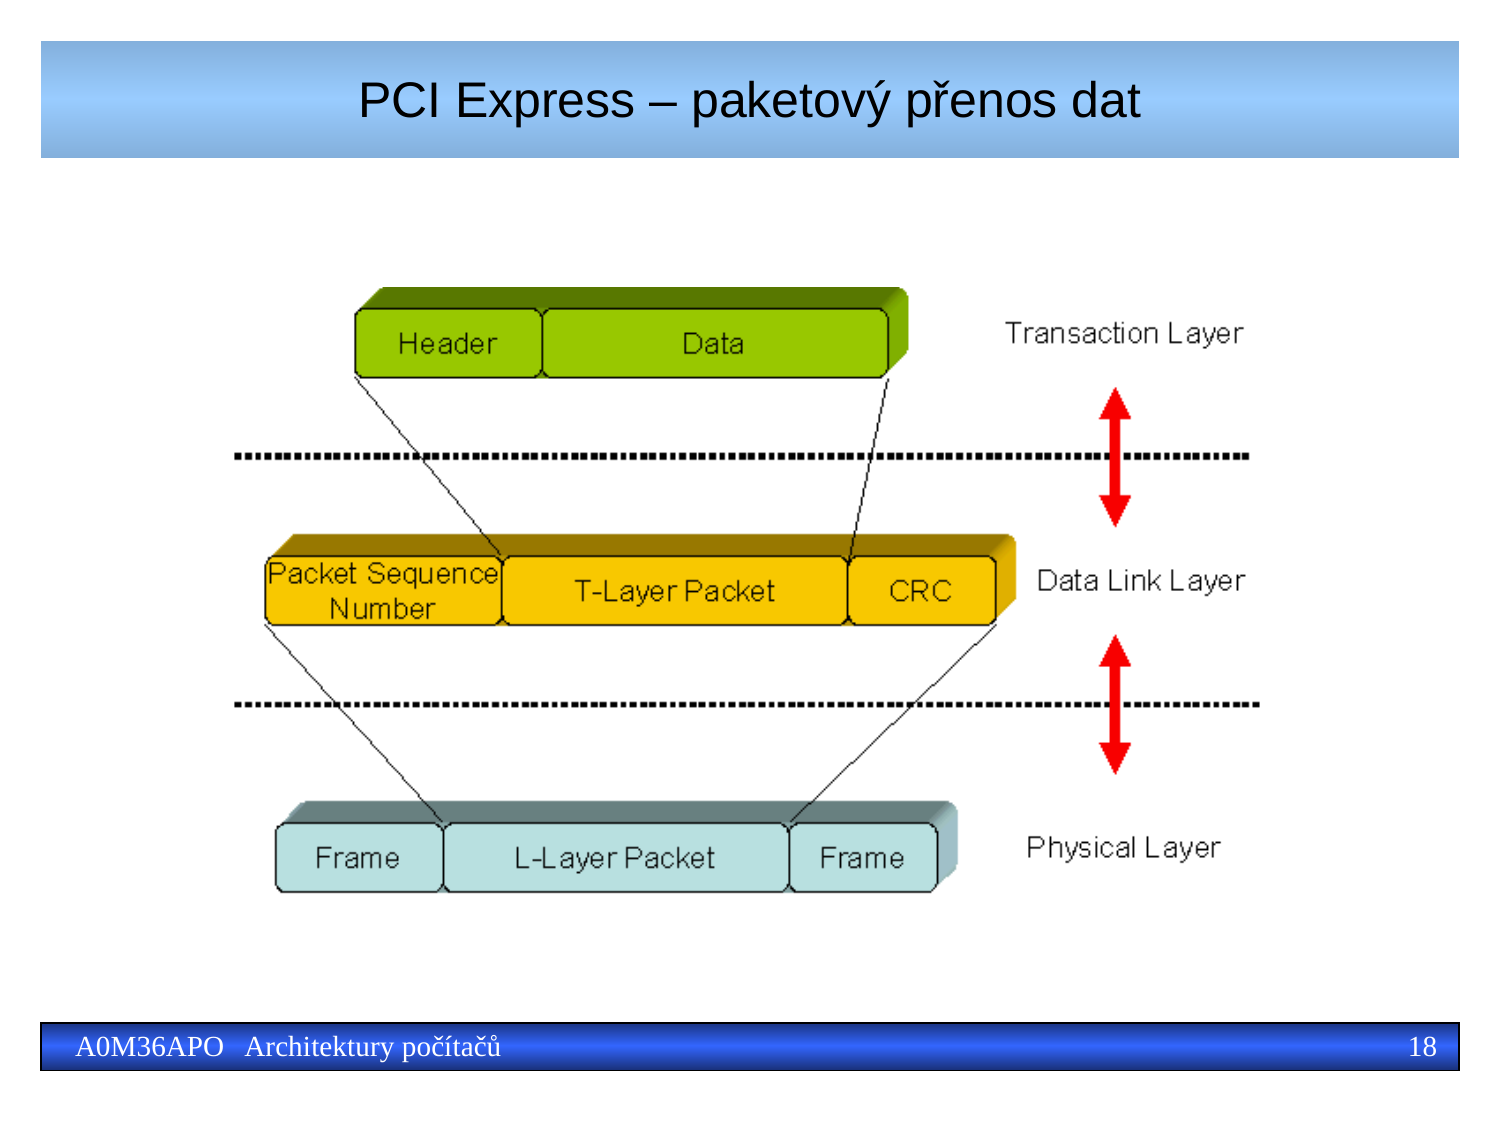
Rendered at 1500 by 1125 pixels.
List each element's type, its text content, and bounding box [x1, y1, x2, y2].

picture [233, 287, 1267, 895]
title PCI Express – paketový přenos dat [41, 41, 1459, 158]
